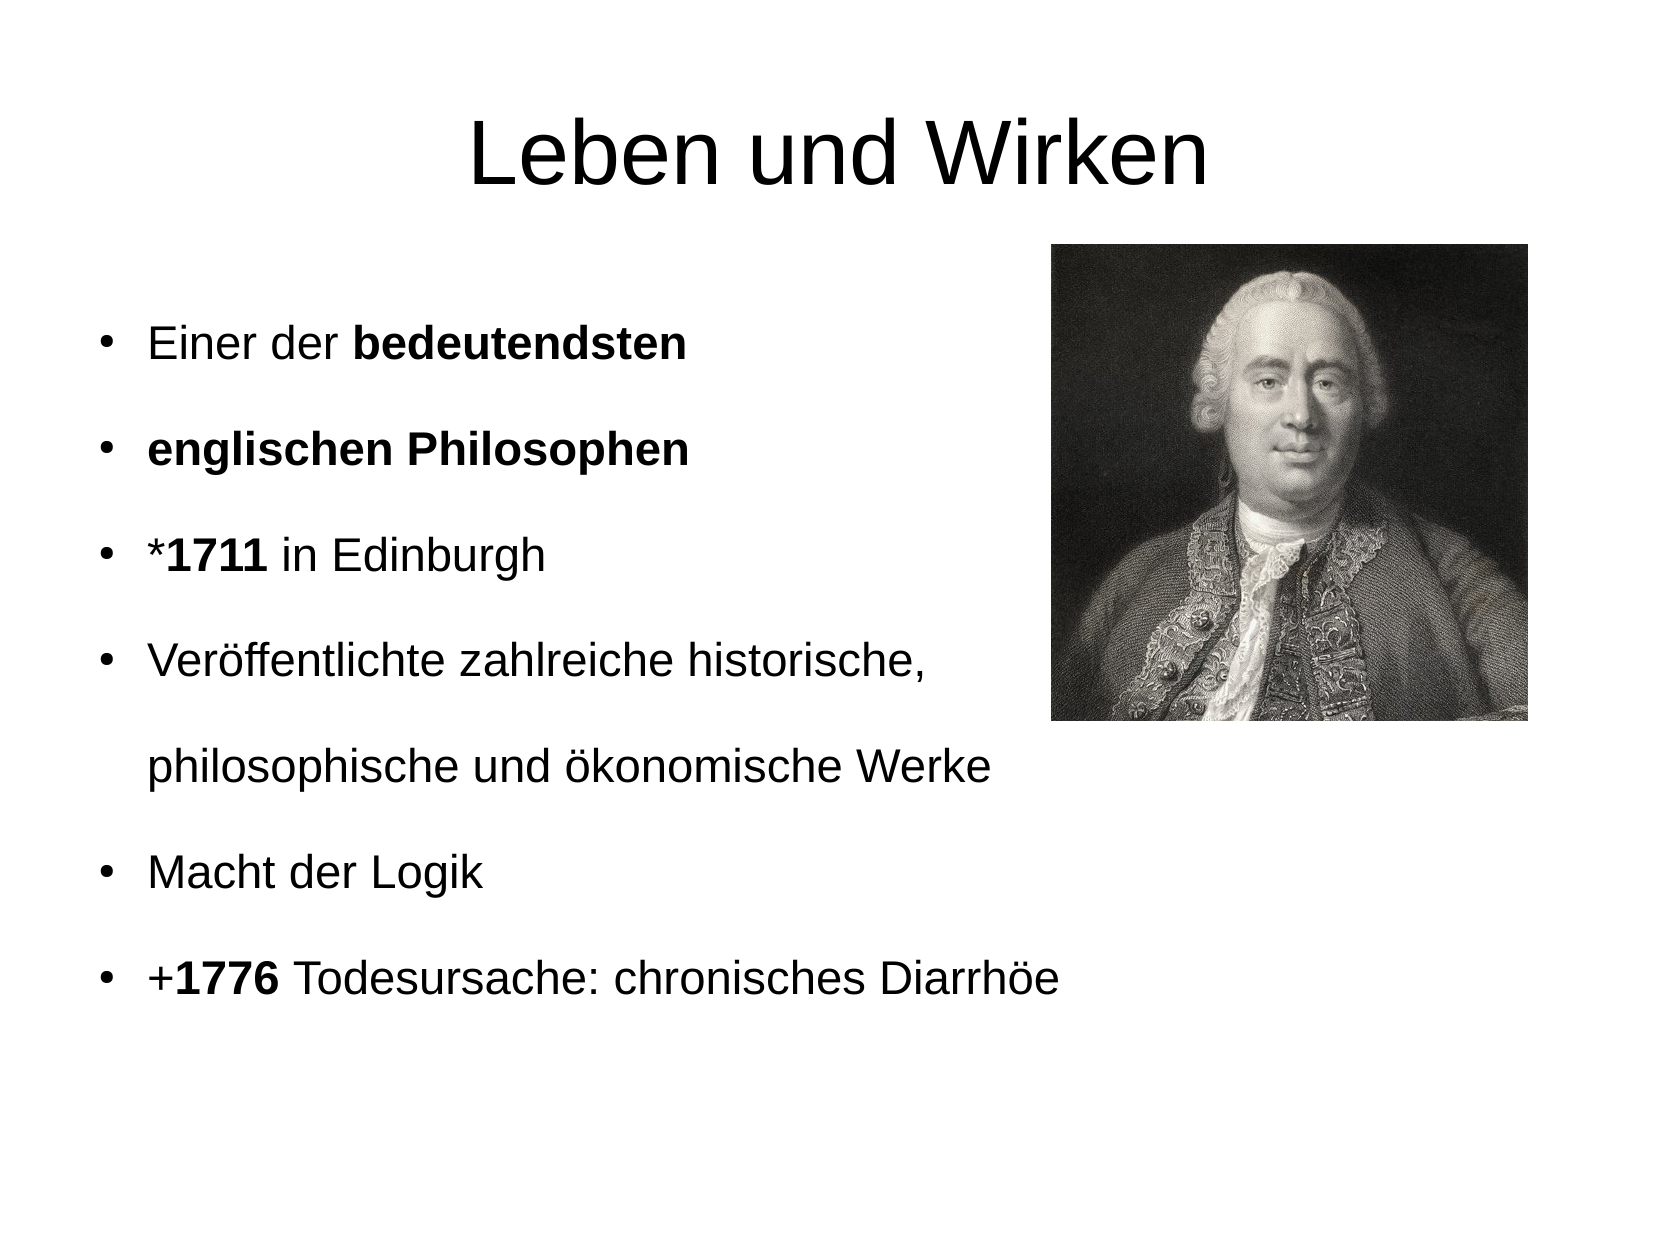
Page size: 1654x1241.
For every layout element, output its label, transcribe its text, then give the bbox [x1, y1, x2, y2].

picture [1051, 244, 1528, 721]
title Leben und Wirken [82, 49, 1571, 257]
list Einer der bedeutendsten englischen Philosophen *1711 in Edinburgh Veröffentlichte zahlreiche historische, philosophische und ökonomische Werke Macht der Logik +1776 Todesursache: chronisches Diarrhöe [82, 290, 1571, 1010]
